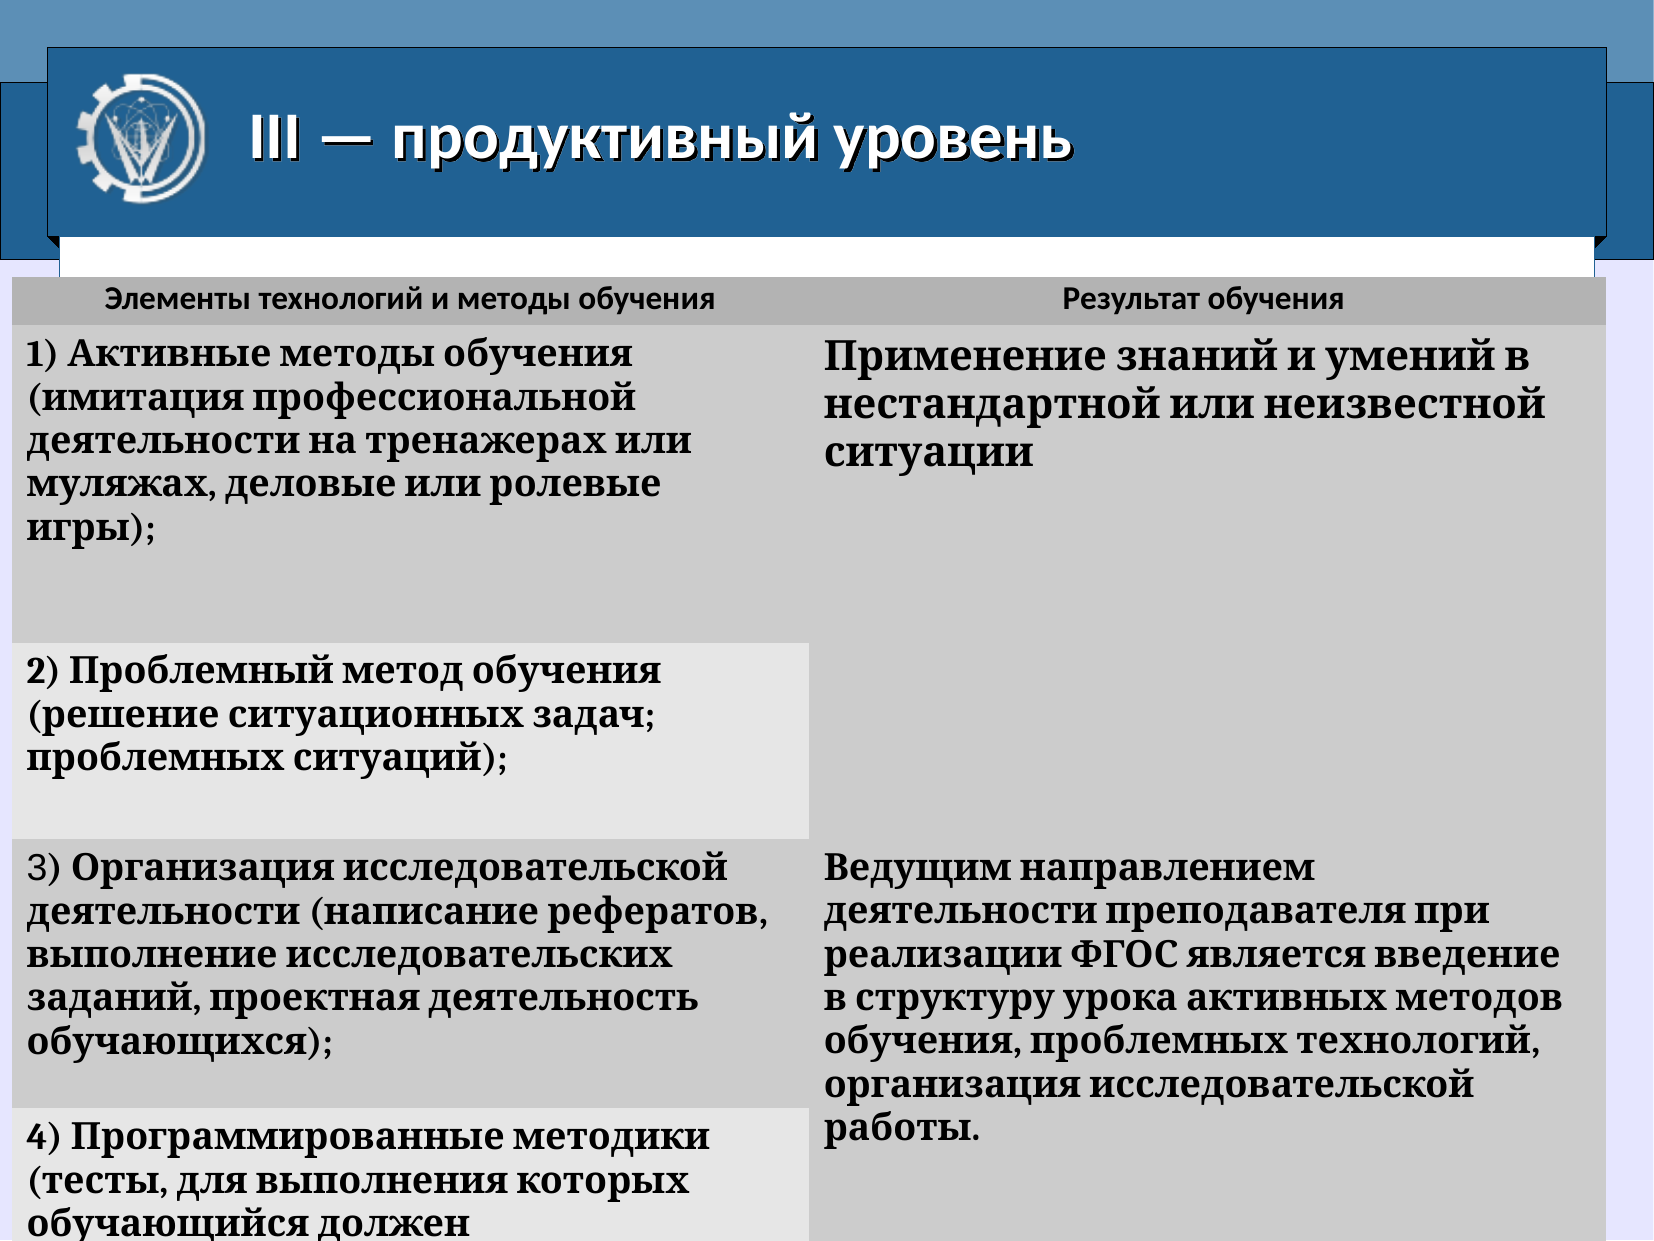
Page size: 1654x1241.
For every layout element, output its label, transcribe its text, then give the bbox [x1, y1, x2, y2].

table_cell Применение знаний и умений в нестандартной или неизвестной ситуации [809, 325, 1606, 839]
table_cell 2) Проблемный метод обучения (решение ситуационных задач; проблемных ситуаций); [12, 643, 809, 839]
table_header Элементы технологий и методы обучения [12, 277, 809, 325]
table_cell 1) Активные методы обучения (имитация профессиональной деятельности на тренажерах или муляжах, деловые или ролевые игры); [12, 325, 809, 643]
table_cell Ведущим направлением деятельности преподавателя при реализации ФГОС является введение в структуру урока активных методов обучения, проблемных технологий, организация исследовательской работы. [809, 839, 1606, 1241]
title III — продуктивный уровень [248, 70, 1571, 213]
table_header Результат обучения [809, 277, 1606, 325]
table_cell 4) Программированные методики (тесты, для выполнения которых обучающийся должен ориентироваться в незнакомой ему ситуации); [12, 1108, 809, 1241]
table_cell 3) Организация исследовательской деятельности (написание рефератов, выполнение исследовательских заданий, проектная деятельность обучающихся); [12, 839, 809, 1108]
